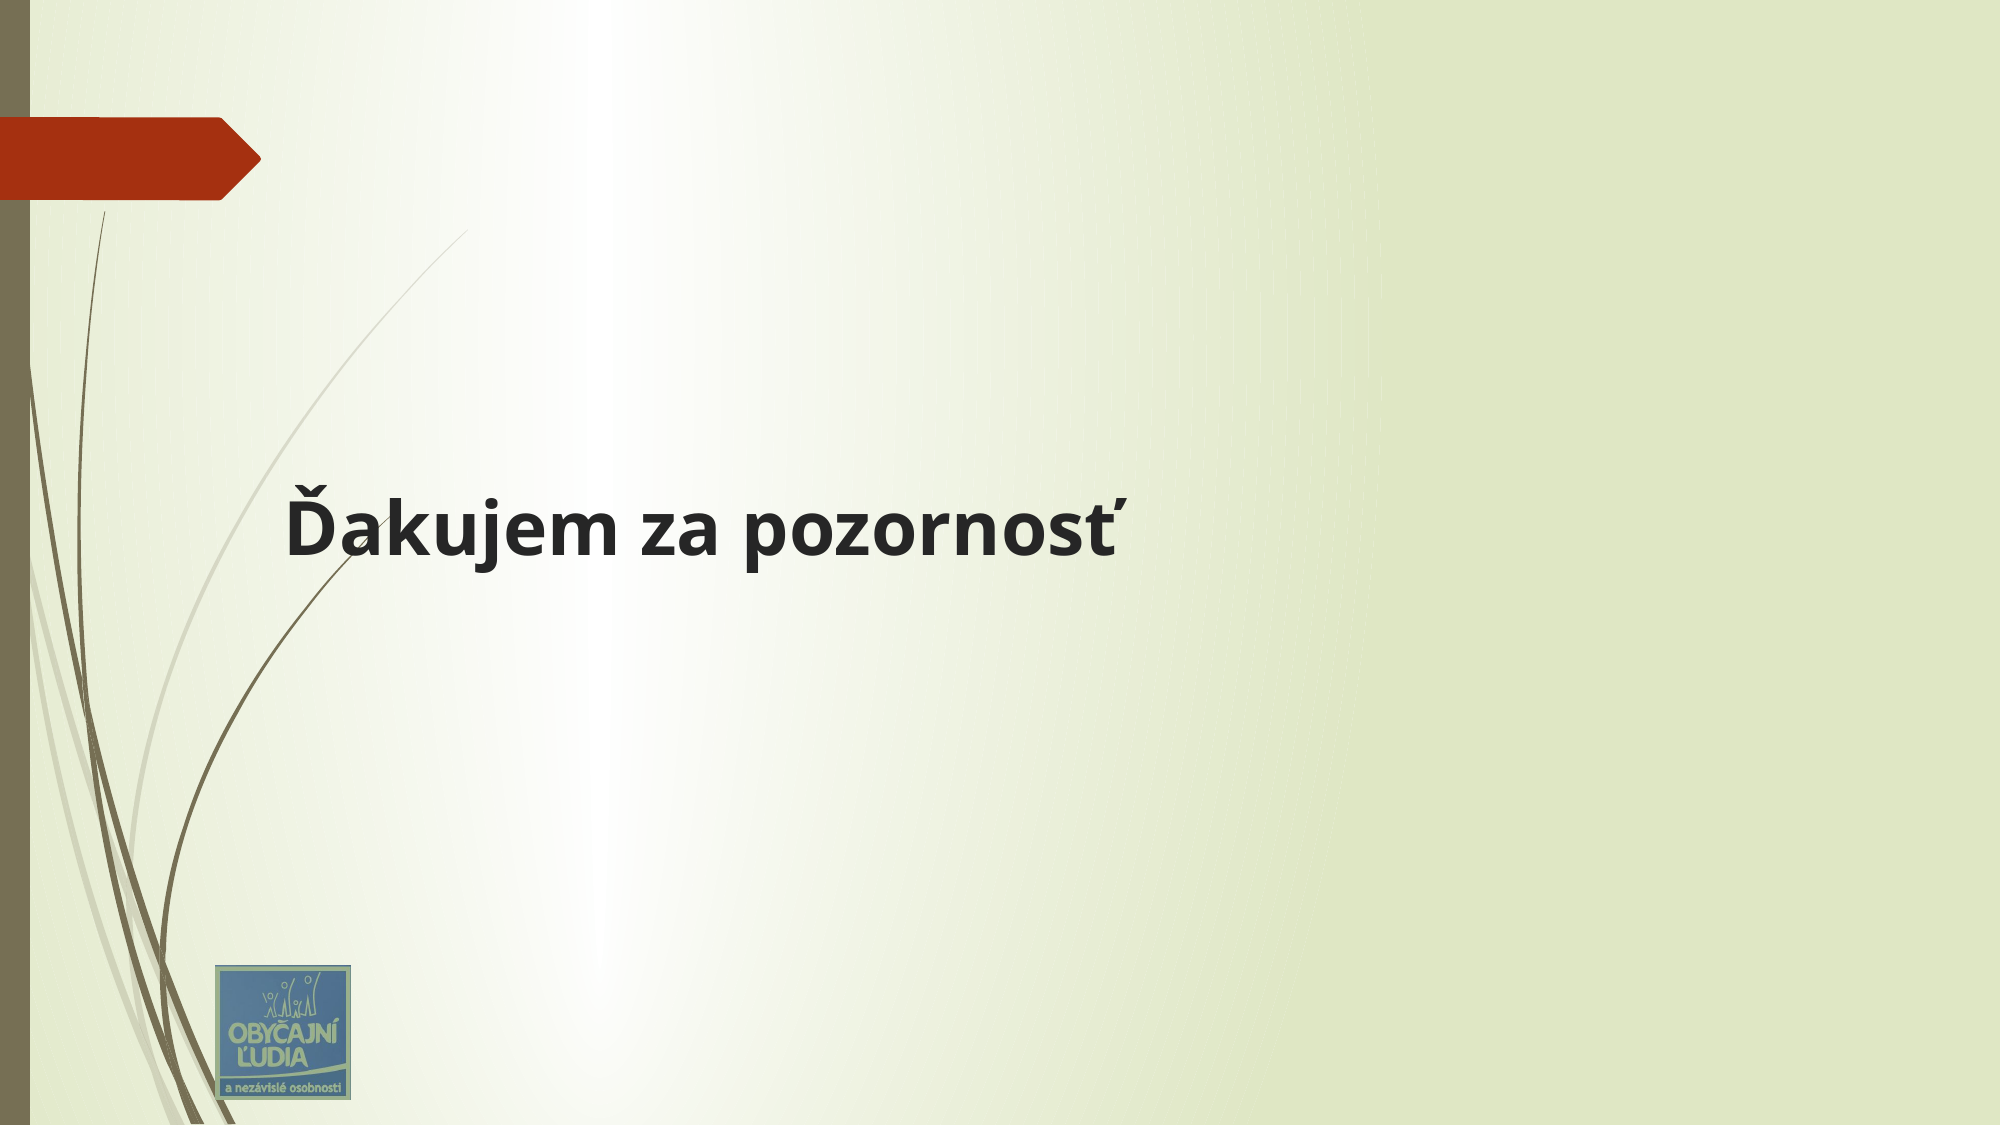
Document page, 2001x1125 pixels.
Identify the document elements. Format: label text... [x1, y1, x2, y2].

picture [215, 965, 351, 1100]
title Ďakujem za pozornosť [269, 472, 1731, 597]
